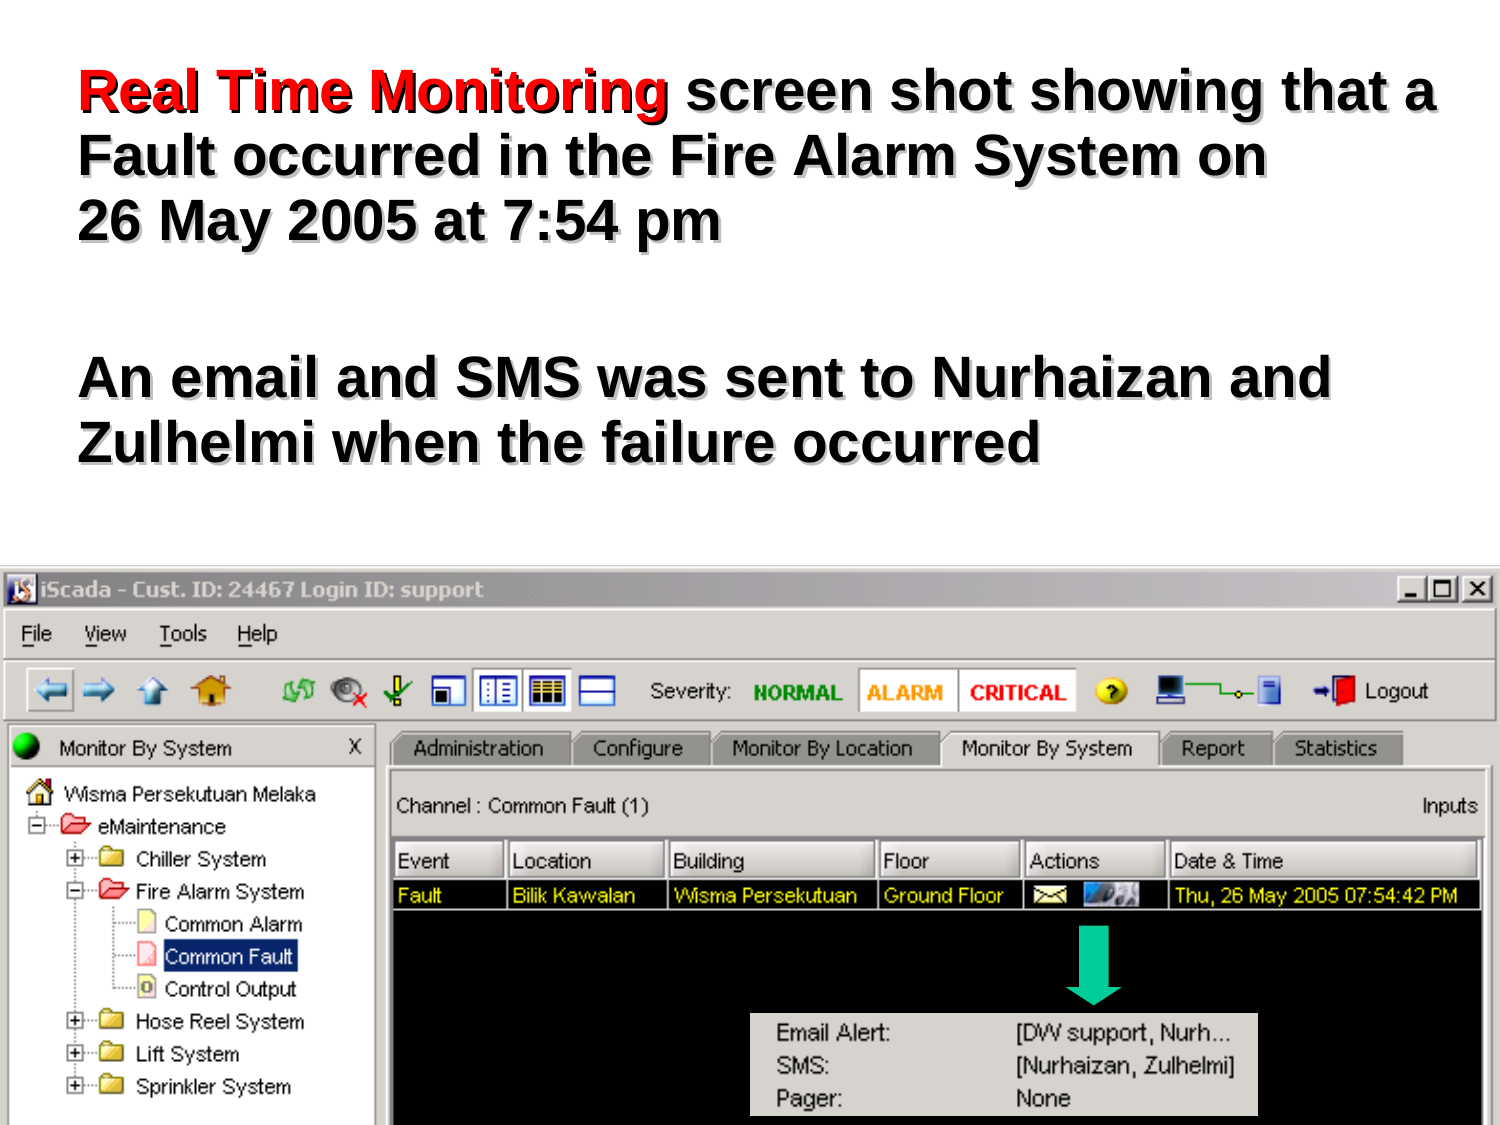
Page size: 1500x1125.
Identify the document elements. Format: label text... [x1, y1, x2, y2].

picture [0, 565, 1500, 1125]
text_box An email and SMS was sent to Nurhaizan and Zulhelmi when the failure occurred [62, 337, 1463, 483]
text_box Real Time Monitoring screen shot showing that a Fault occurred in the Fire Alarm System on 26 May 2005 at 7:54 pm [62, 50, 1463, 261]
